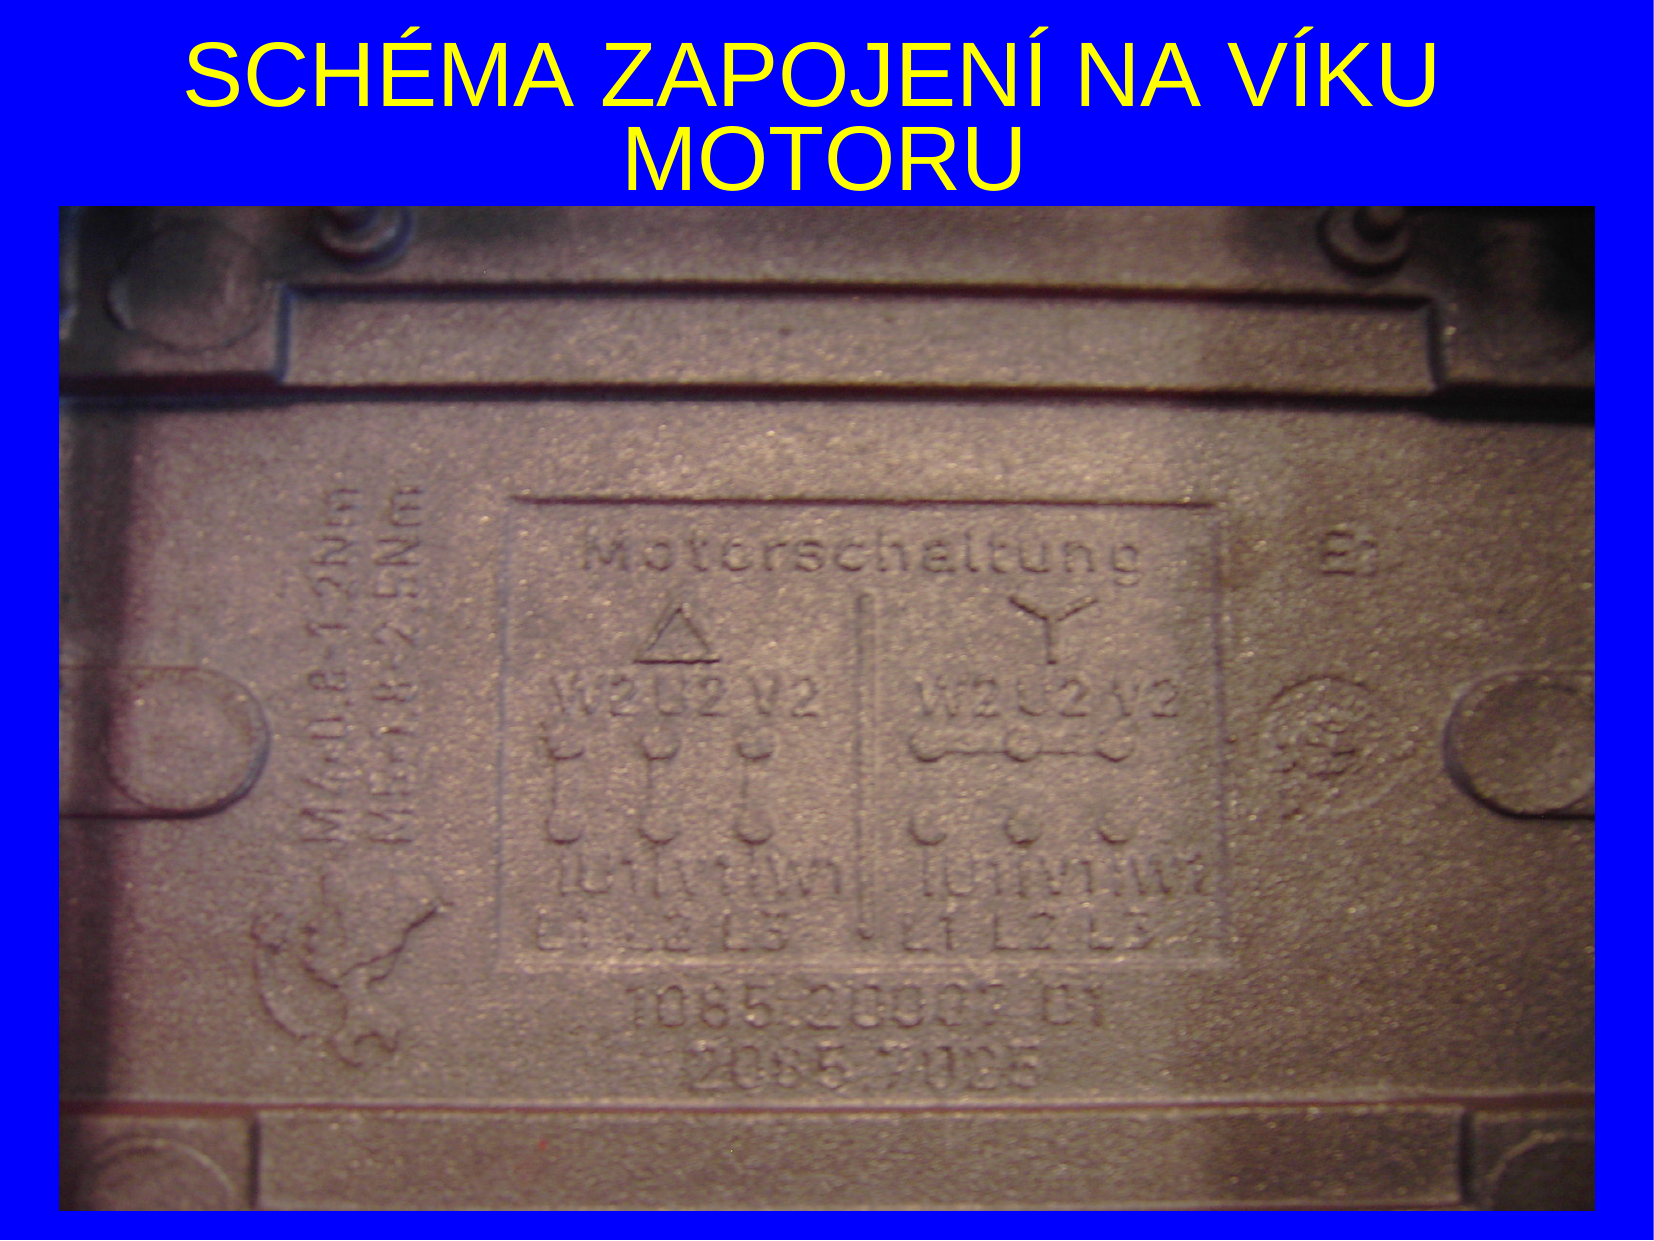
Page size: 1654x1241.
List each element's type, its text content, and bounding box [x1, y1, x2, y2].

title SCHÉMA ZAPOJENÍ NA VÍKU MOTORU [0, 15, 1654, 207]
picture [59, 206, 1595, 1211]
